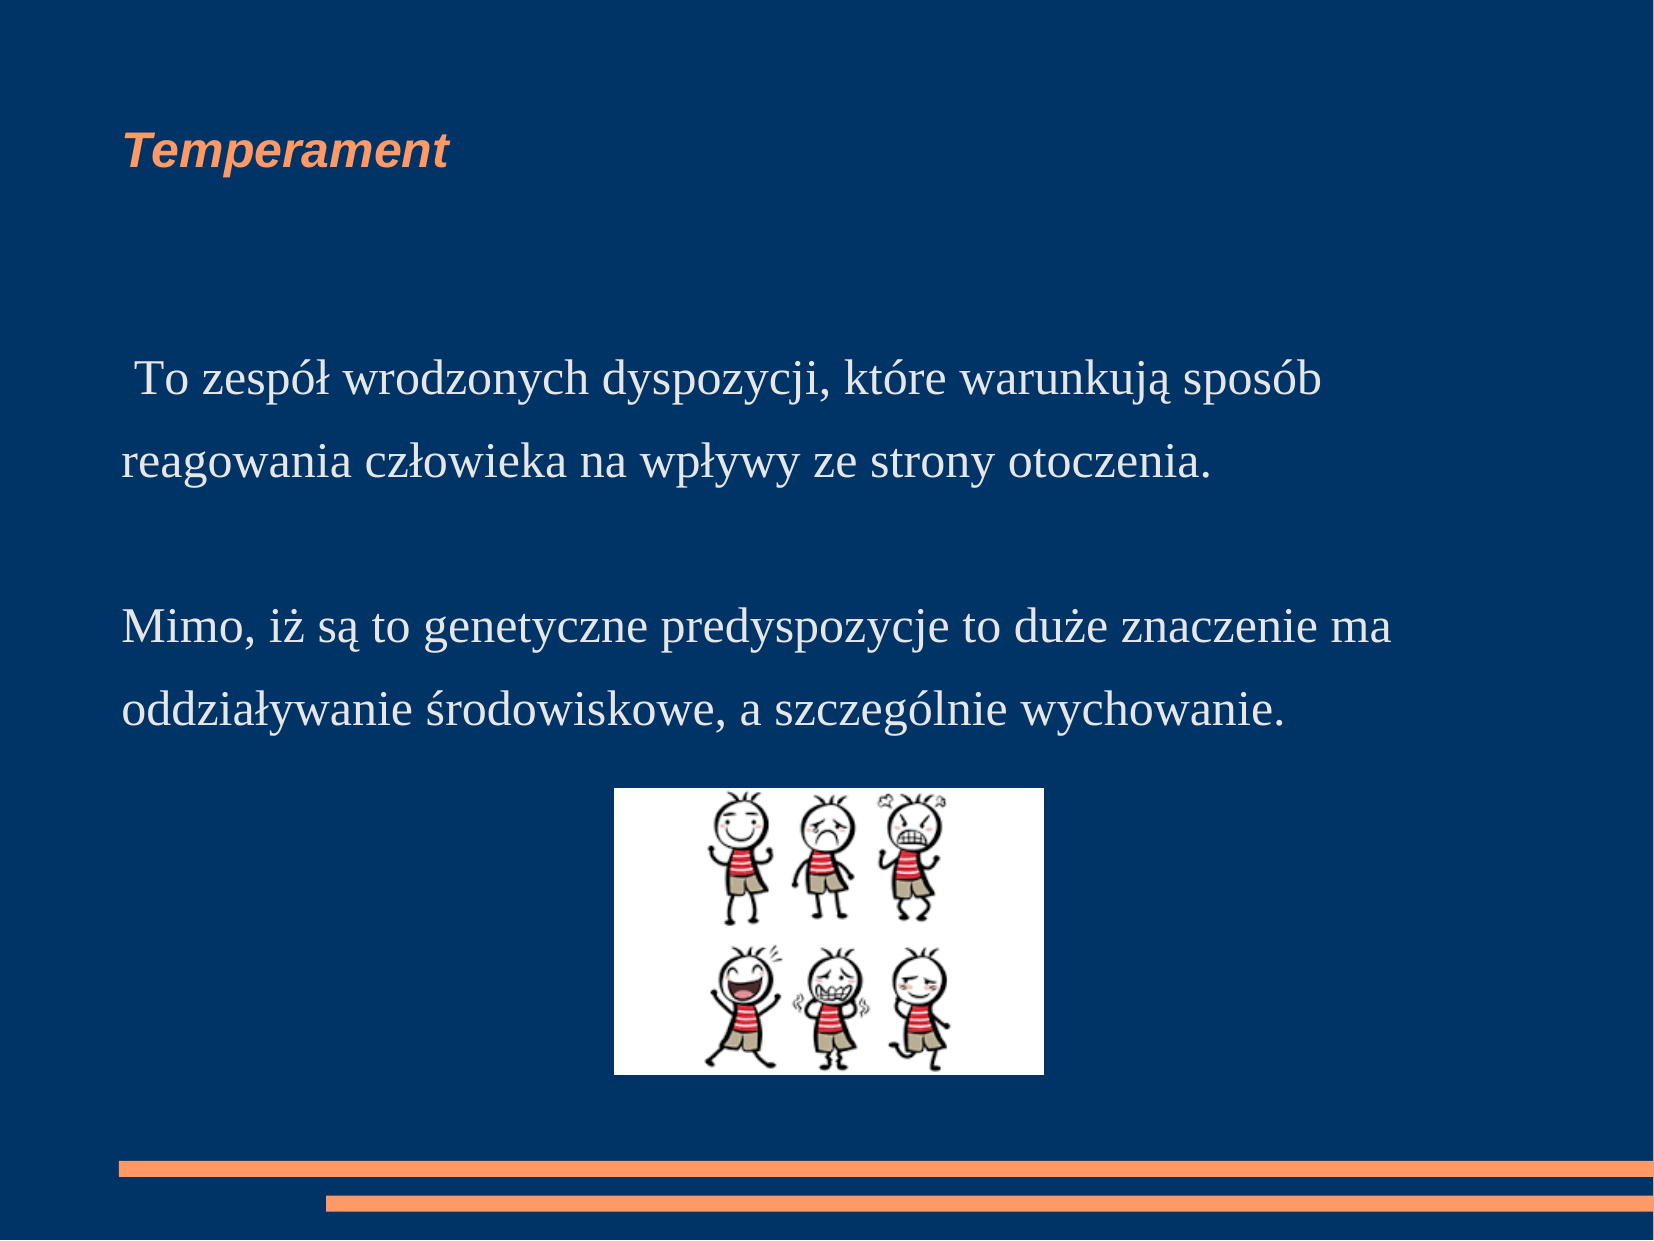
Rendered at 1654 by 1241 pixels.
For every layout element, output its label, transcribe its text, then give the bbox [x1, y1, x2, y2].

picture [614, 788, 1044, 1075]
title Temperament [121, 46, 1534, 254]
list To zespół wrodzonych dyspozycji, które warunkują sposób reagowania człowieka na wpływy ze strony otoczenia. Mimo, iż są to genetyczne predyspozycje to duże znaczenie ma oddziaływanie środowiskowe, a szczególnie wychowanie. [121, 322, 1561, 1132]
